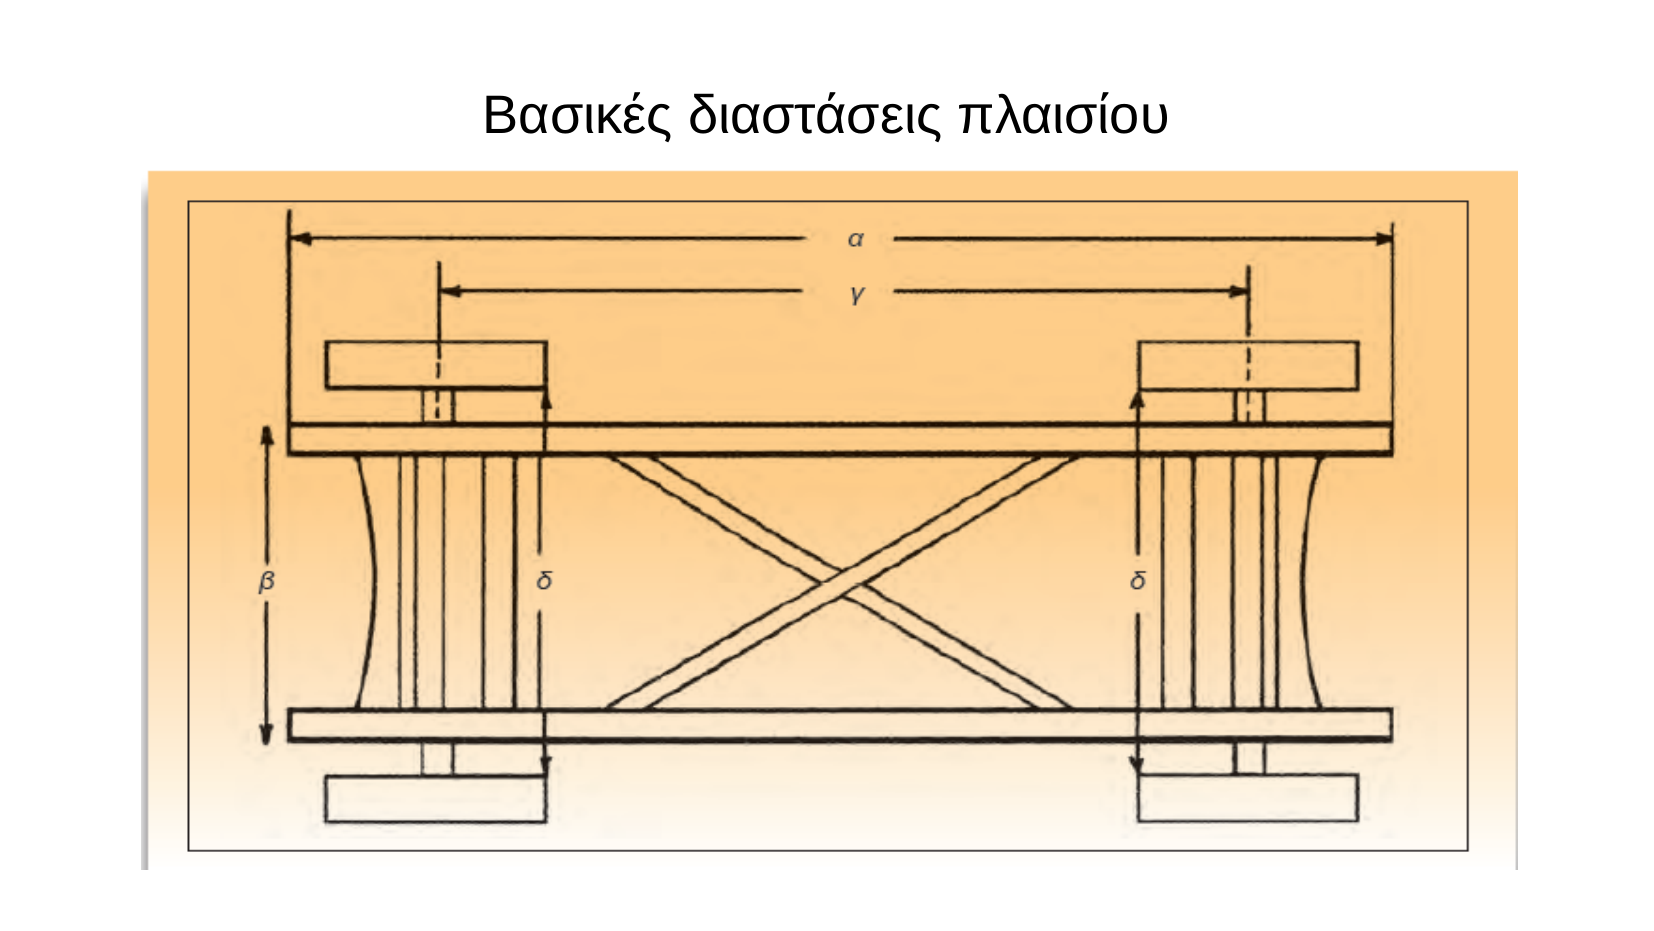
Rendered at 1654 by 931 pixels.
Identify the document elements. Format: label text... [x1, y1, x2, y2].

title Βασικές διαστάσεις πλαισίου [82, 37, 1571, 193]
picture [141, 168, 1518, 870]
